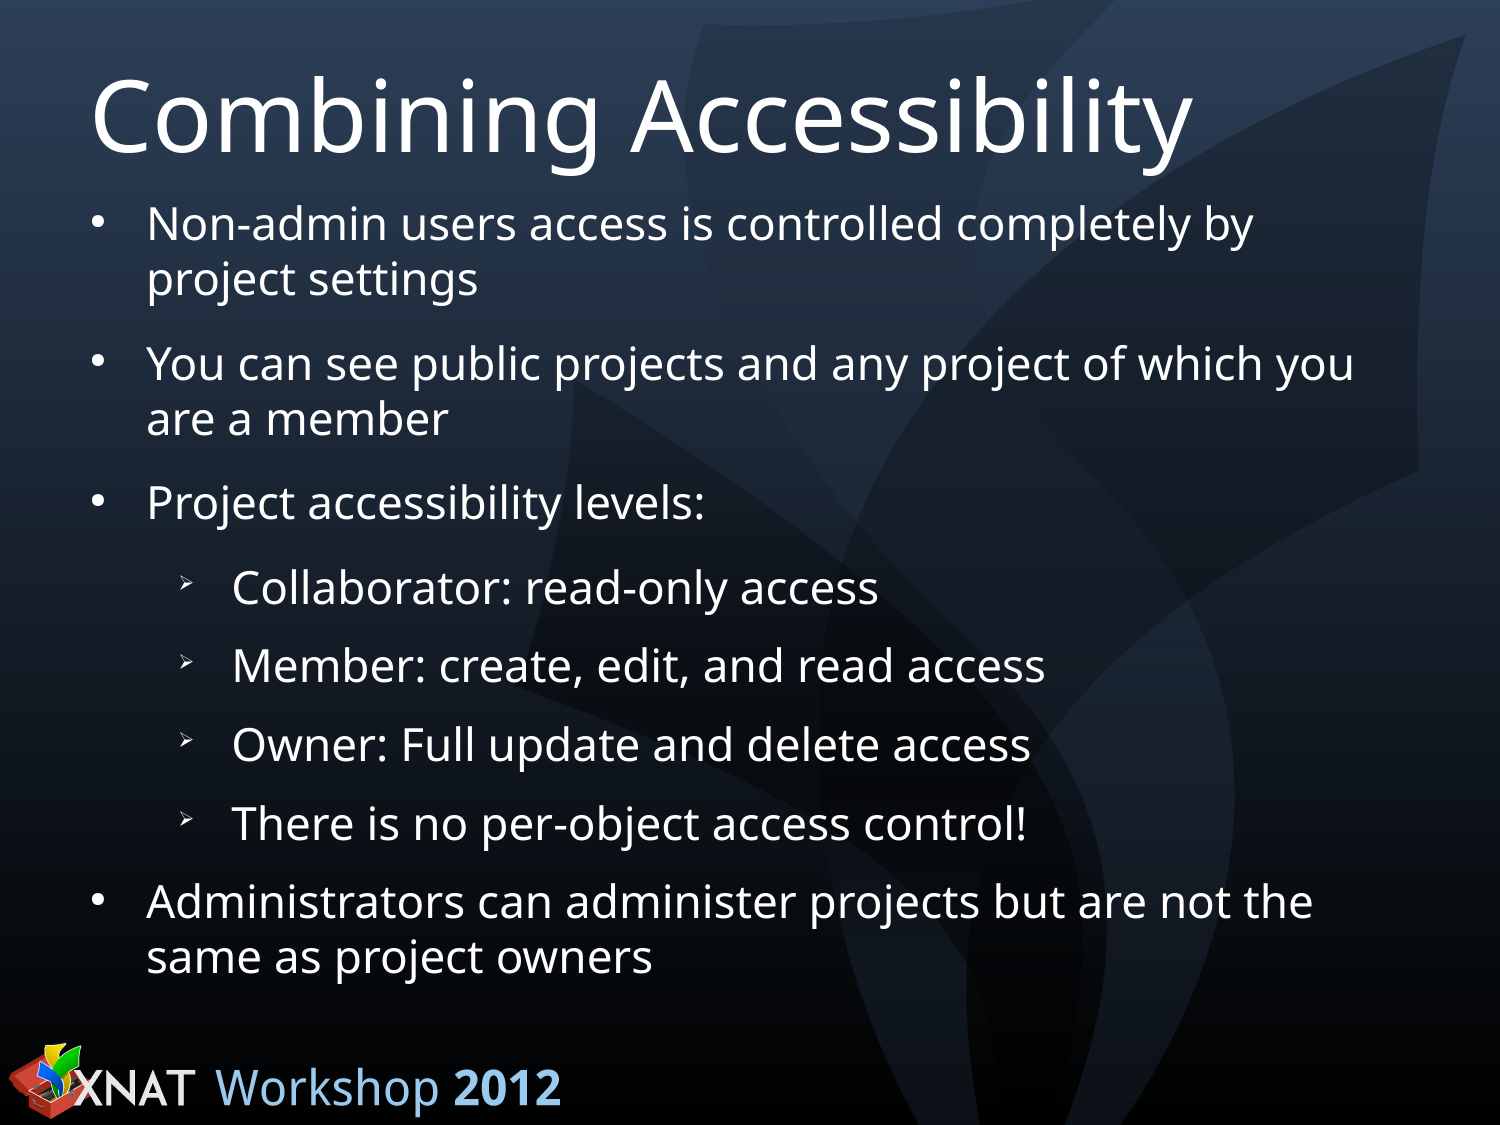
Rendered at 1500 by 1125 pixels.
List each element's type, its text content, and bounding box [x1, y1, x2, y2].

picture [0, 0, 1500, 1125]
title Combining Accessibility [75, 45, 1425, 187]
list Non-admin users access is controlled completely by project settings You can see public projects and any project of which you are a member Project accessibility levels: Collaborator: read-only access Member: create, edit, and read access Owner: Full update and delete access There is no per-object access control! Administrators can administer projects but are not the same as project owners [75, 187, 1425, 993]
